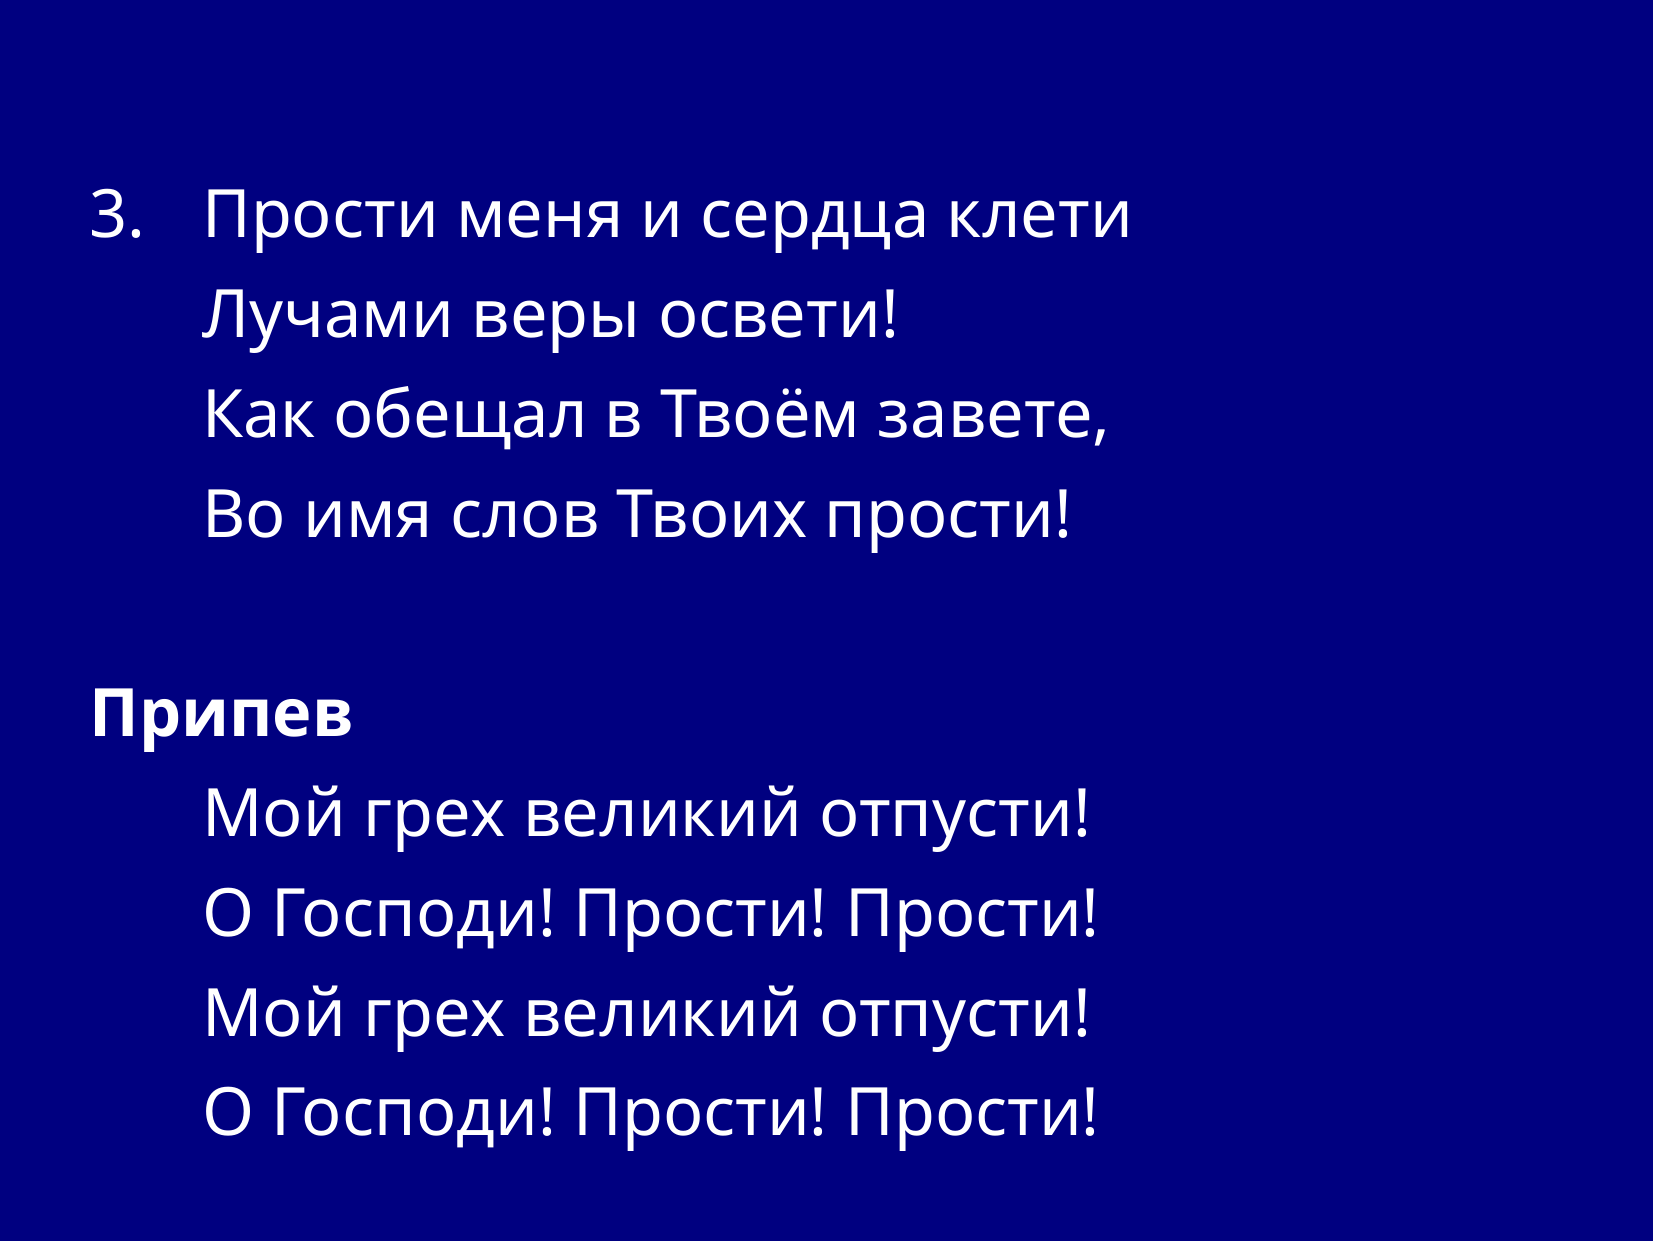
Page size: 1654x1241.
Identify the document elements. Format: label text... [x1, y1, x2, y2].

text_box 3. Прости меня и сердца клети Лучами веры освети! Как обещал в Твоём завете, Во имя слов Твоих прости! Припев Мой грех великий отпусти! О Господи! Прости! Прости! Мой грех великий отпусти! О Господи! Прости! Прости! [75, 150, 1576, 1163]
